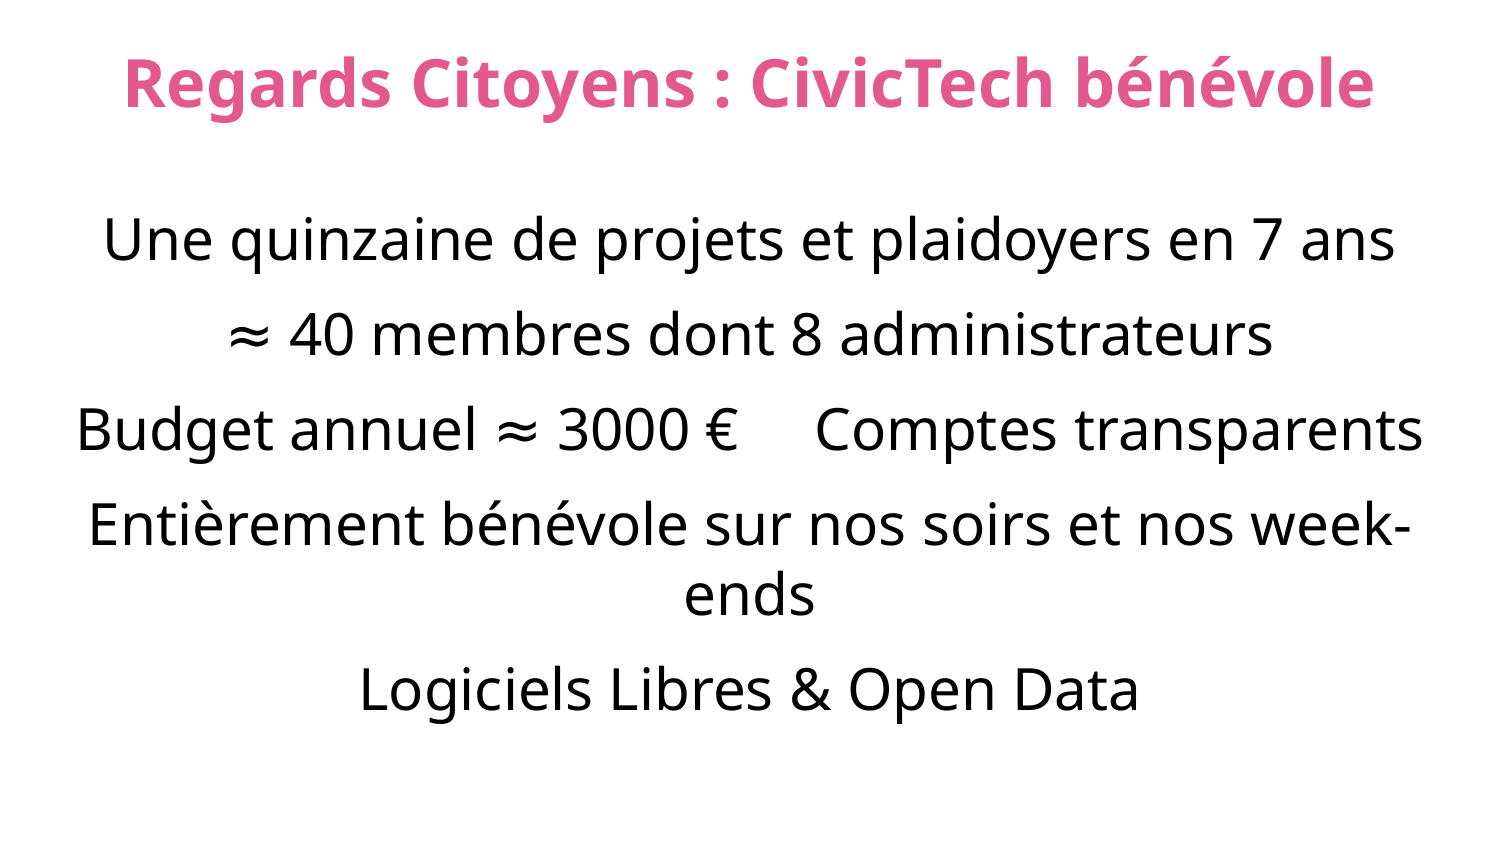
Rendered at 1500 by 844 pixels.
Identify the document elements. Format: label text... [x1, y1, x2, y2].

text_box Regards Citoyens : CivicTech bénévole [56, 33, 1444, 141]
text_box Une quinzaine de projets et plaidoyers en 7 ans ≈ 40 membres dont 8 administrateurs Budget annuel ≈ 3000 € Comptes transparents Entièrement bénévole sur nos soirs et nos week-ends Logiciels Libres & Open Data [56, 141, 1444, 784]
